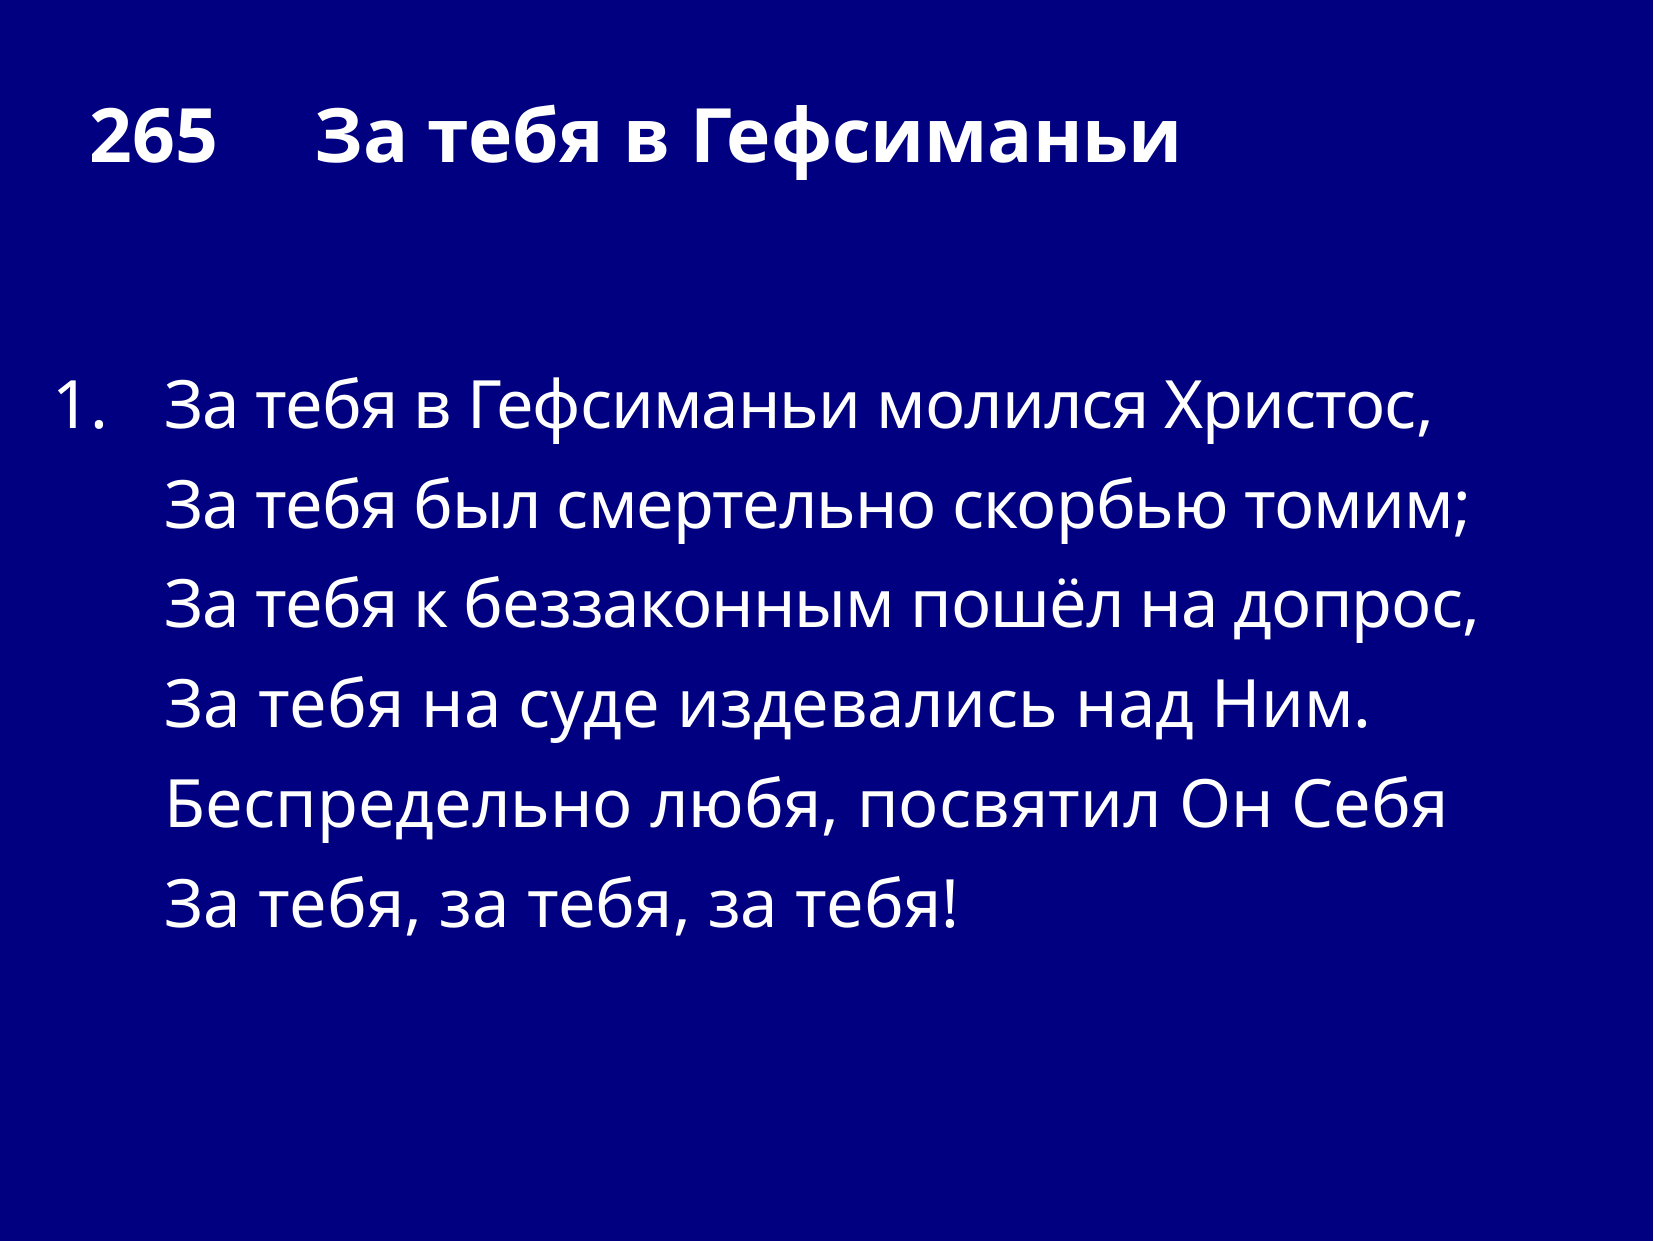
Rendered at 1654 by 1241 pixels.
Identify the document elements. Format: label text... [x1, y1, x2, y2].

text_box 265 За тебя в Гефсиманьи [75, 75, 1576, 188]
text_box 1. За тебя в Гефсиманьи молился Христос, За тебя был смертельно скорбью томим; За тебя к беззаконным пошёл на допрос, За тебя на суде издевались над Ним. Беспредельно любя, посвятил Он Себя За тебя, за тебя, за тебя! [37, 150, 1653, 1163]
